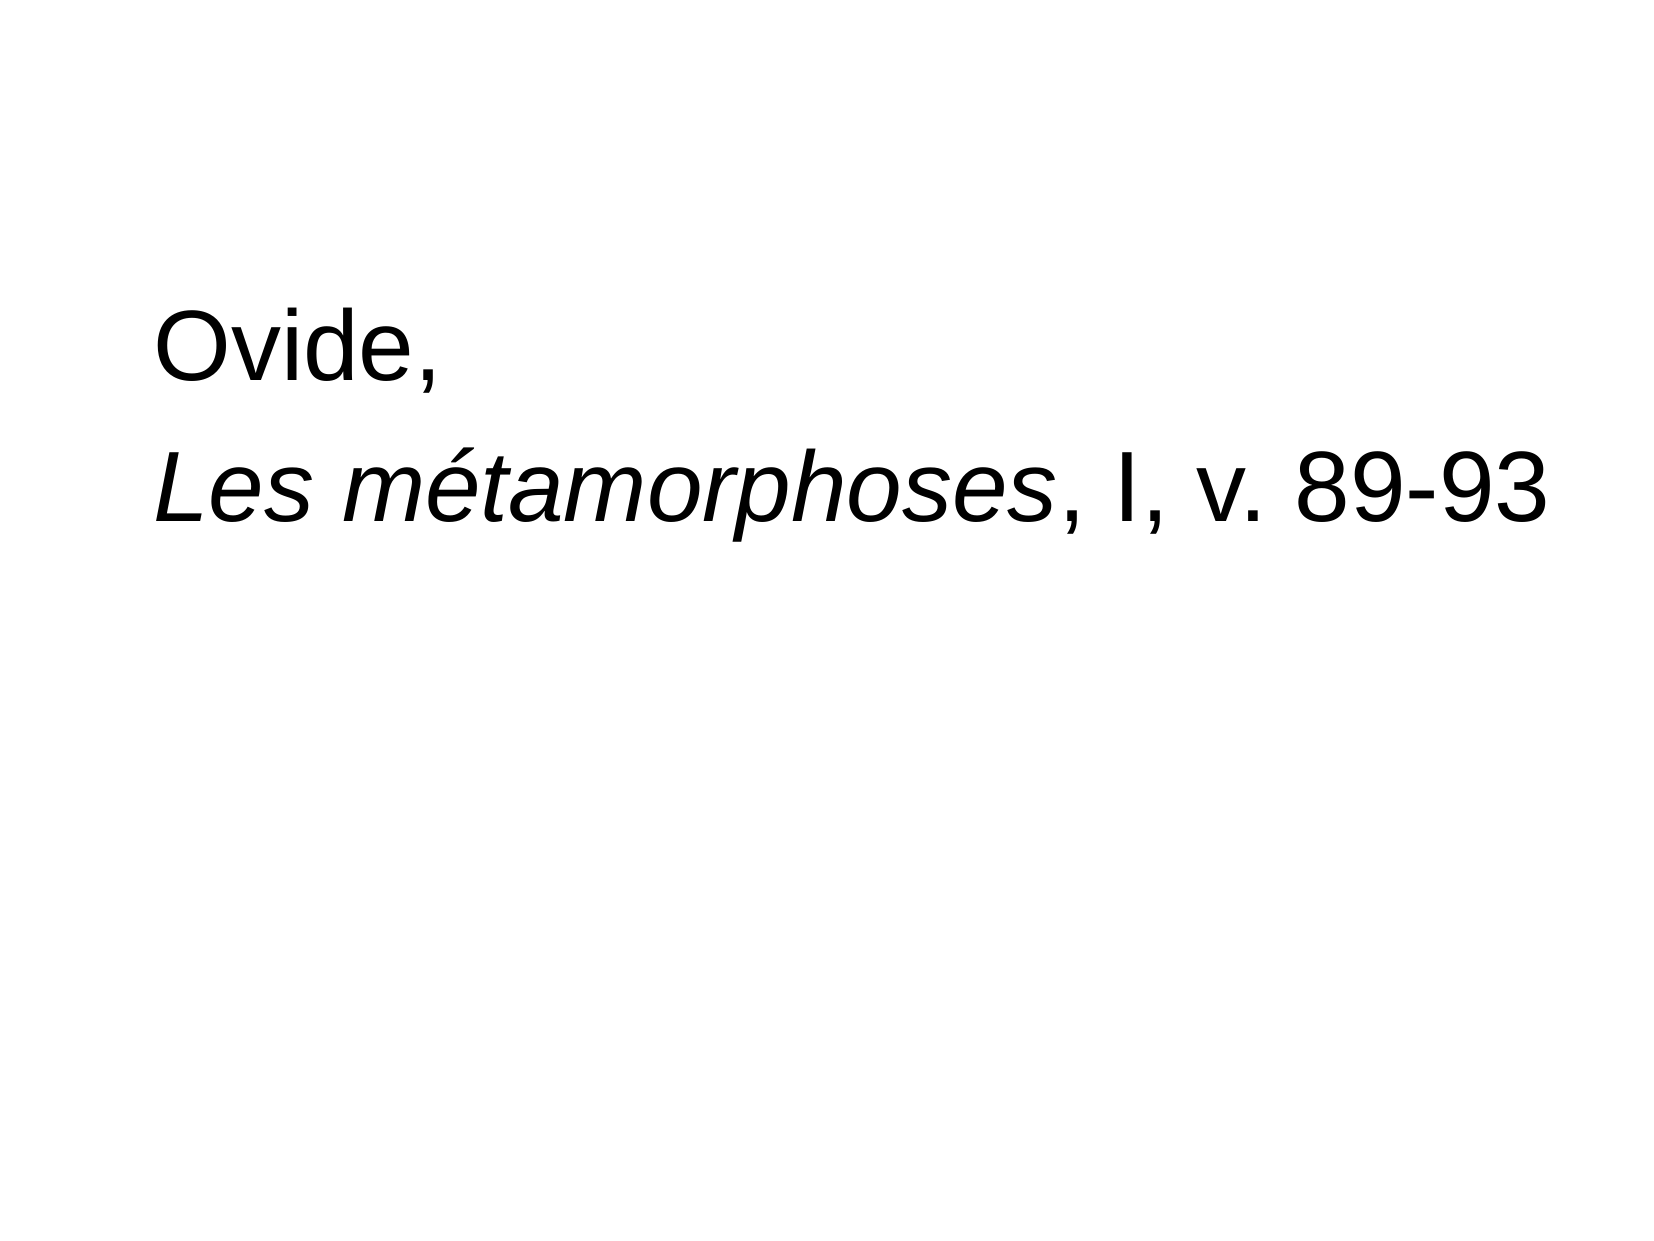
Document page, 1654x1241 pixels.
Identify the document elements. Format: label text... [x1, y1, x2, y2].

list Ovide, Les métamorphoses, I, v. 89-93 [82, 290, 1571, 1109]
